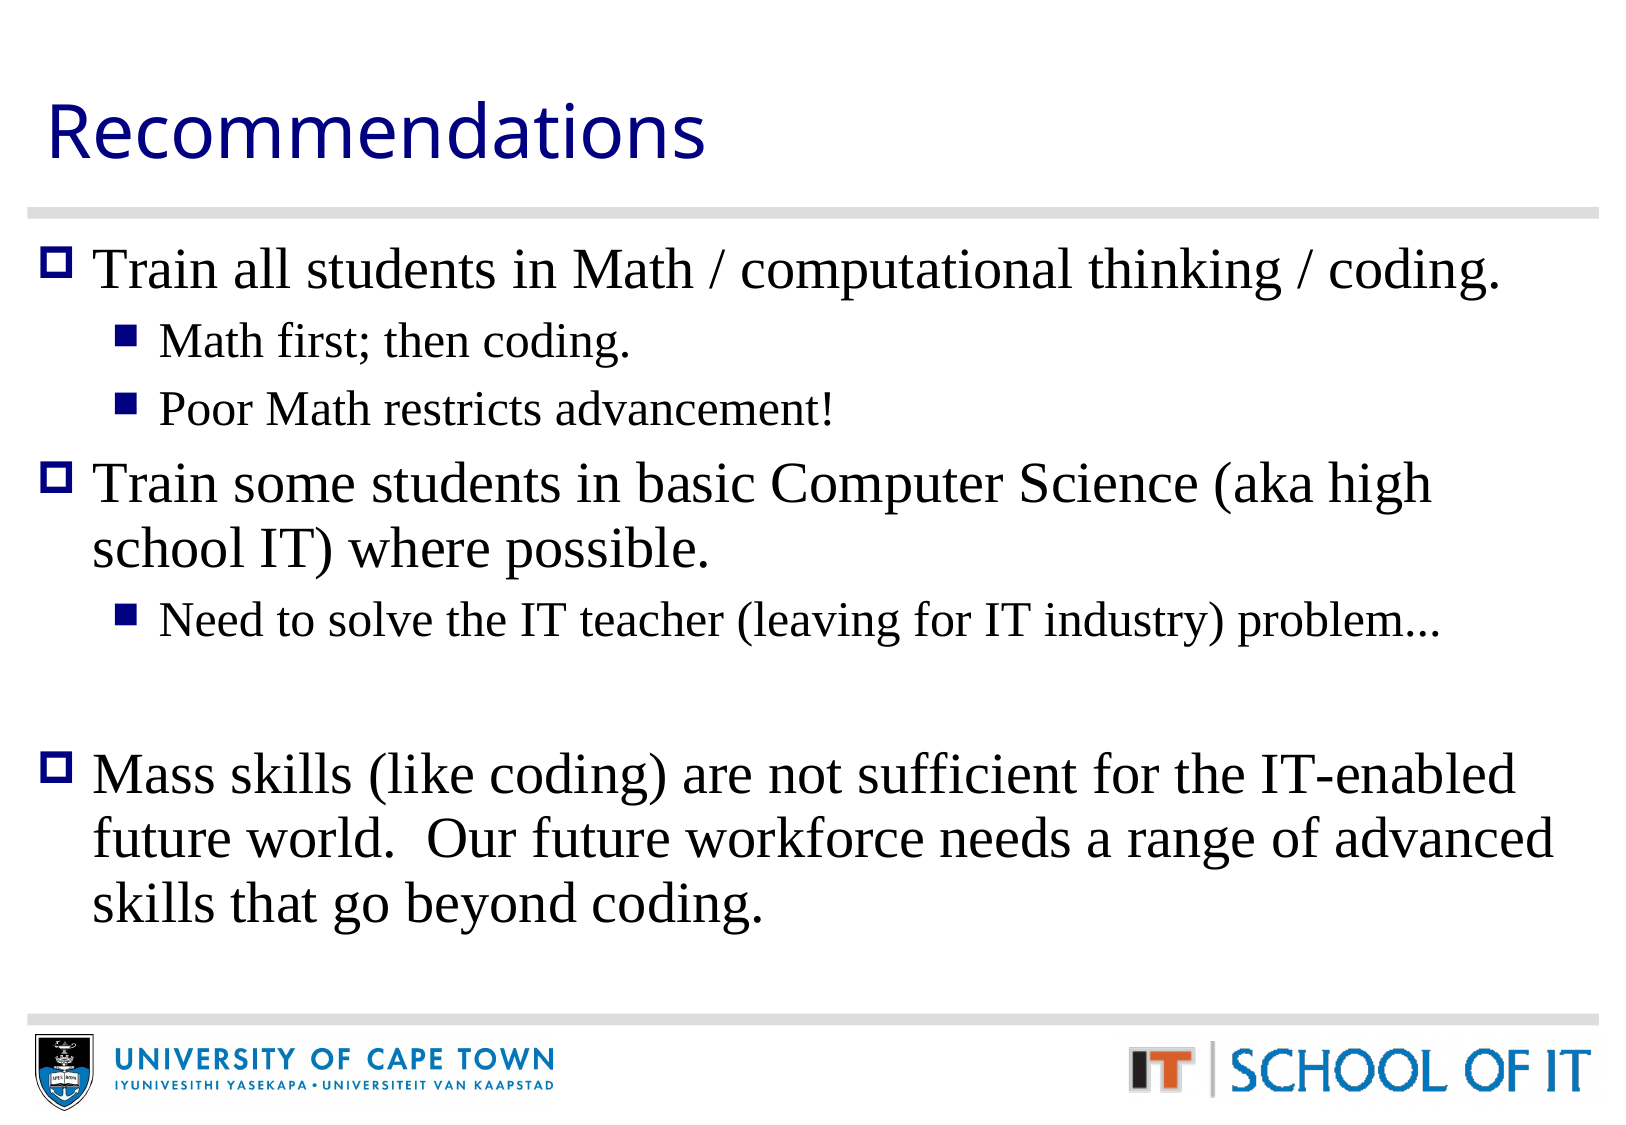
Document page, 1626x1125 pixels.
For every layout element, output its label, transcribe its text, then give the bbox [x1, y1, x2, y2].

title Recommendations [45, 66, 1583, 194]
list Train all students in Math / computational thinking / coding. Math first; then coding. Poor Math restricts advancement! Train some students in basic Computer Science (aka high school IT) where possible. Need to solve the IT teacher (leaving for IT industry) problem... Mass skills (like coding) are not sufficient for the IT-enabled future world. Our future workforce needs a range of advanced skills that go beyond coding. [36, 236, 1579, 998]
picture [35, 1034, 553, 1111]
picture [1118, 1030, 1606, 1109]
